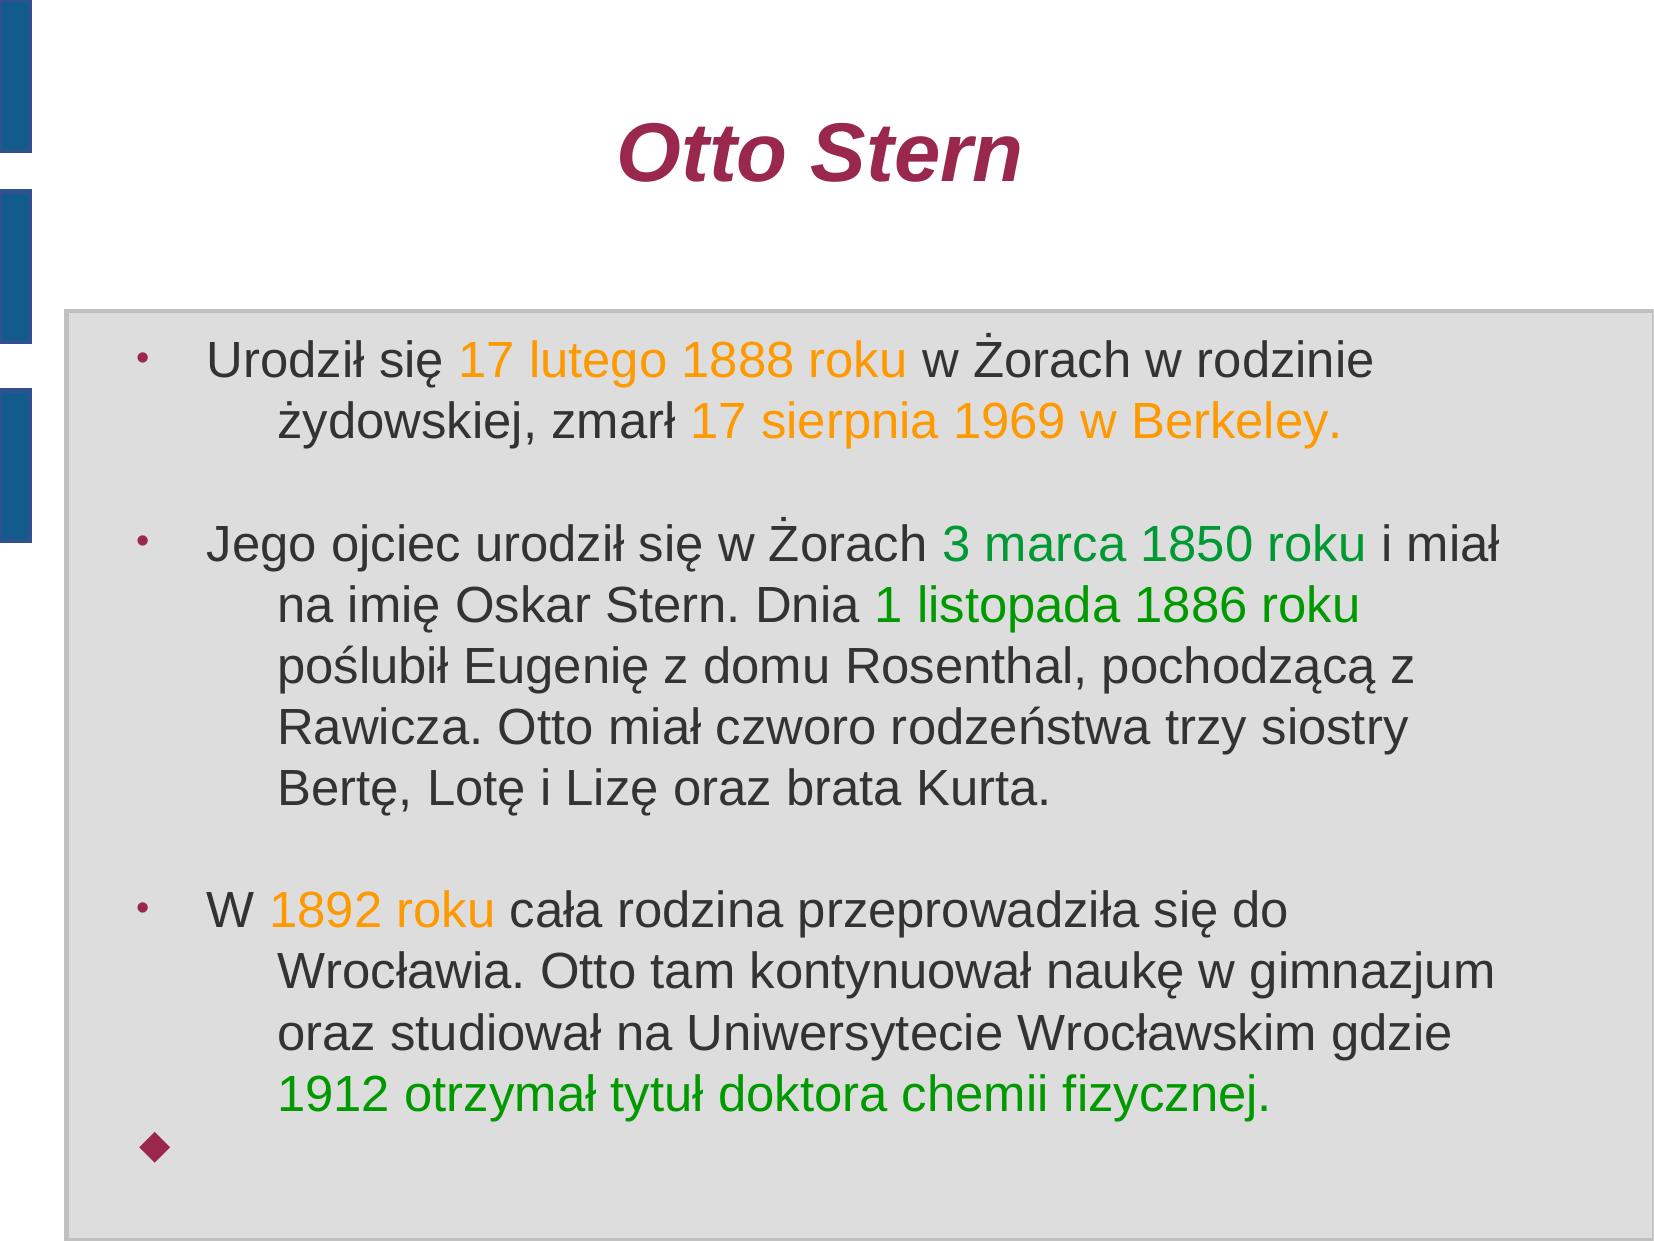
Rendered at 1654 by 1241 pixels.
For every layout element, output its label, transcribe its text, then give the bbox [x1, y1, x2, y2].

list Urodził się 17 lutego 1888 roku w Żorach w rodzinie żydowskiej, zmarł 17 sierpnia 1969 w Berkeley. Jego ojciec urodził się w Żorach 3 marca 1850 roku i miał na imię Oskar Stern. Dnia 1 listopada 1886 roku poślubił Eugenię z domu Rosenthal, pochodzącą z Rawicza. Otto miał czworo rodzeństwa trzy siostry Bertę, Lotę i Lizę oraz brata Kurta. W 1892 roku cała rodzina przeprowadziła się do Wrocławia. Otto tam kontynuował naukę w gimnazjum oraz studiował na Uniwersytecie Wrocławskim gdzie 1912 otrzymał tytuł doktora chemii fizycznej. [136, 326, 1518, 1175]
title Otto Stern [114, 44, 1527, 252]
